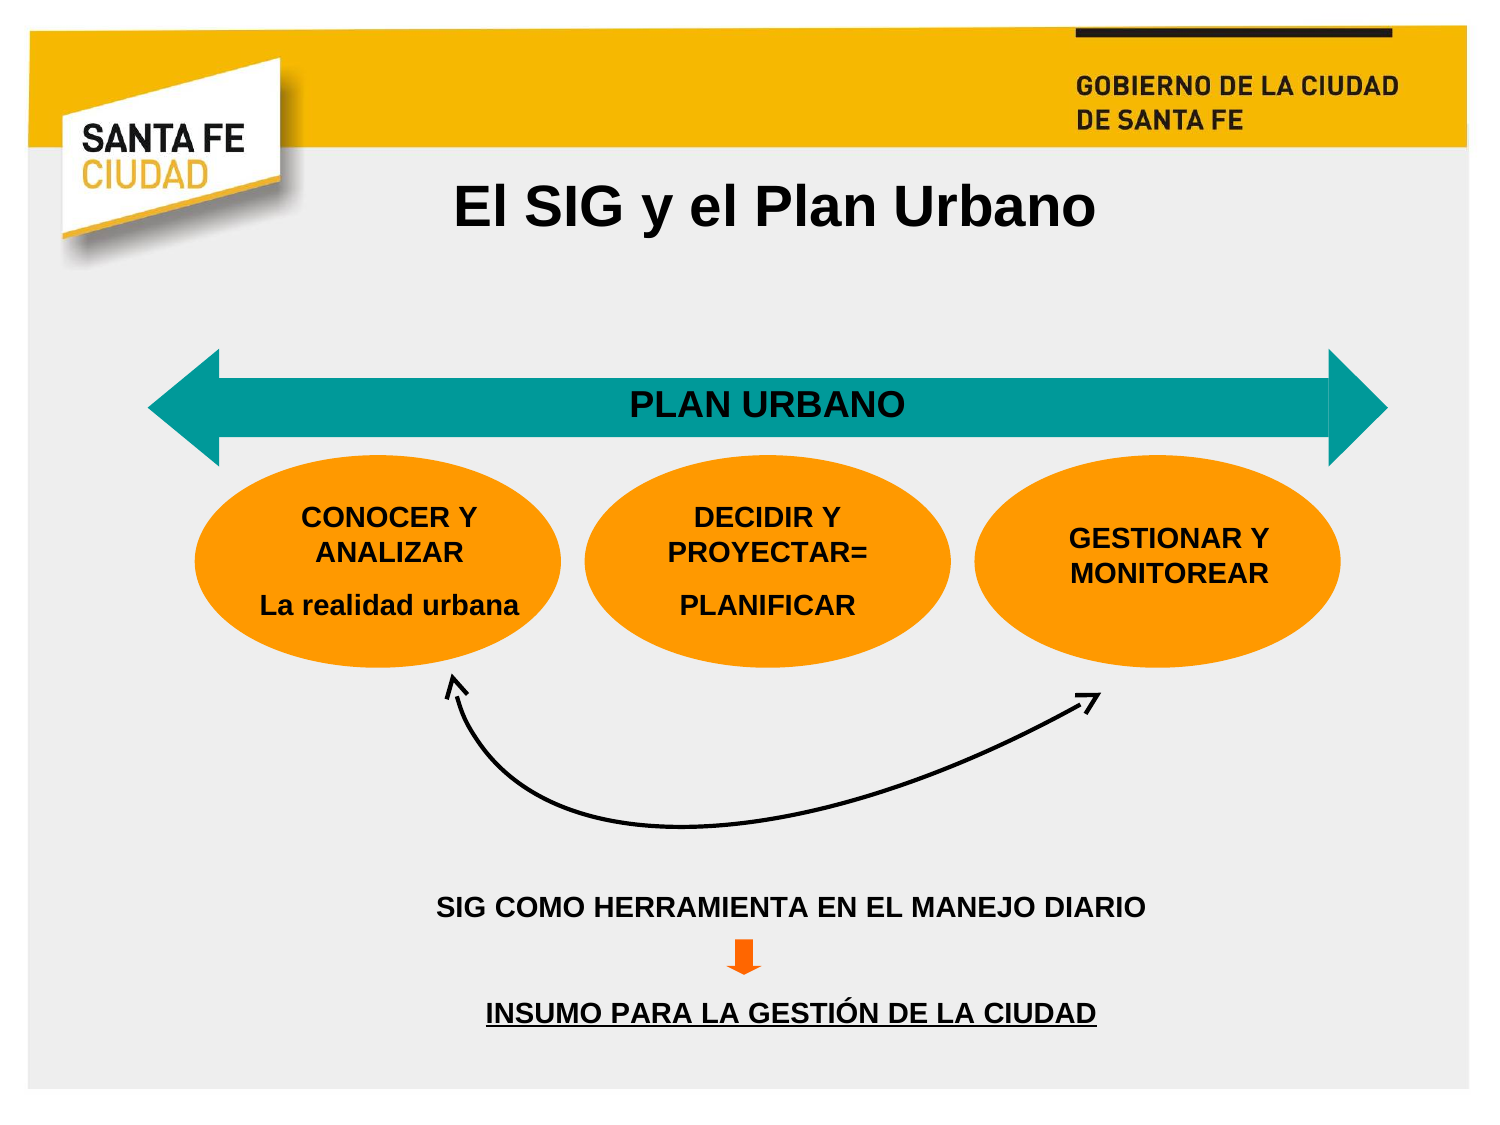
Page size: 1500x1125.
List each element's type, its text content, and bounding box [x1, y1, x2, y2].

text_box GESTIONAR Y MONITOREAR [1010, 511, 1329, 598]
text_box [928, 510, 951, 613]
text_box [194, 498, 230, 625]
text_box [242, 455, 514, 490]
text_box CONOCER Y ANALIZAR La realidad urbana [230, 490, 550, 630]
text_box [550, 525, 561, 598]
text_box [147, 348, 1388, 467]
text_box PLAN URBANO [513, 372, 1022, 433]
text_box SIG COMO HERRAMIENTA EN EL MANEJO DIARIO INSUMO PARA LA GESTIÓN DE LA CIUDAD [407, 880, 1176, 1037]
text_box [726, 939, 762, 975]
text_box [632, 455, 904, 490]
text_box El SIG y el Plan Urbano [230, 160, 1306, 247]
text_box DECIDIR Y PROYECTAR= PLANIFICAR [608, 490, 928, 630]
text_box [974, 455, 1341, 668]
picture [0, 1, 1500, 1124]
text_box [584, 509, 608, 614]
text_box [237, 630, 518, 668]
text_box [627, 630, 908, 668]
